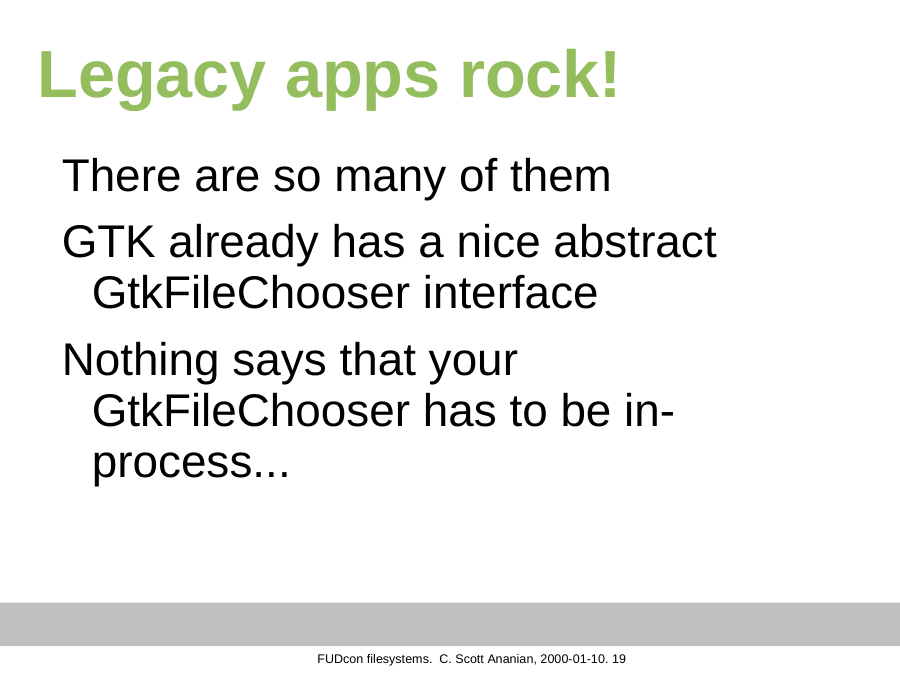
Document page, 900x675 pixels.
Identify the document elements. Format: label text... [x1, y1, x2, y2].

title Legacy apps rock! [37, 37, 856, 211]
list There are so many of them GTK already has a nice abstract GtkFileChooser interface Nothing says that your GtkFileChooser has to be in-process... [61, 150, 844, 675]
